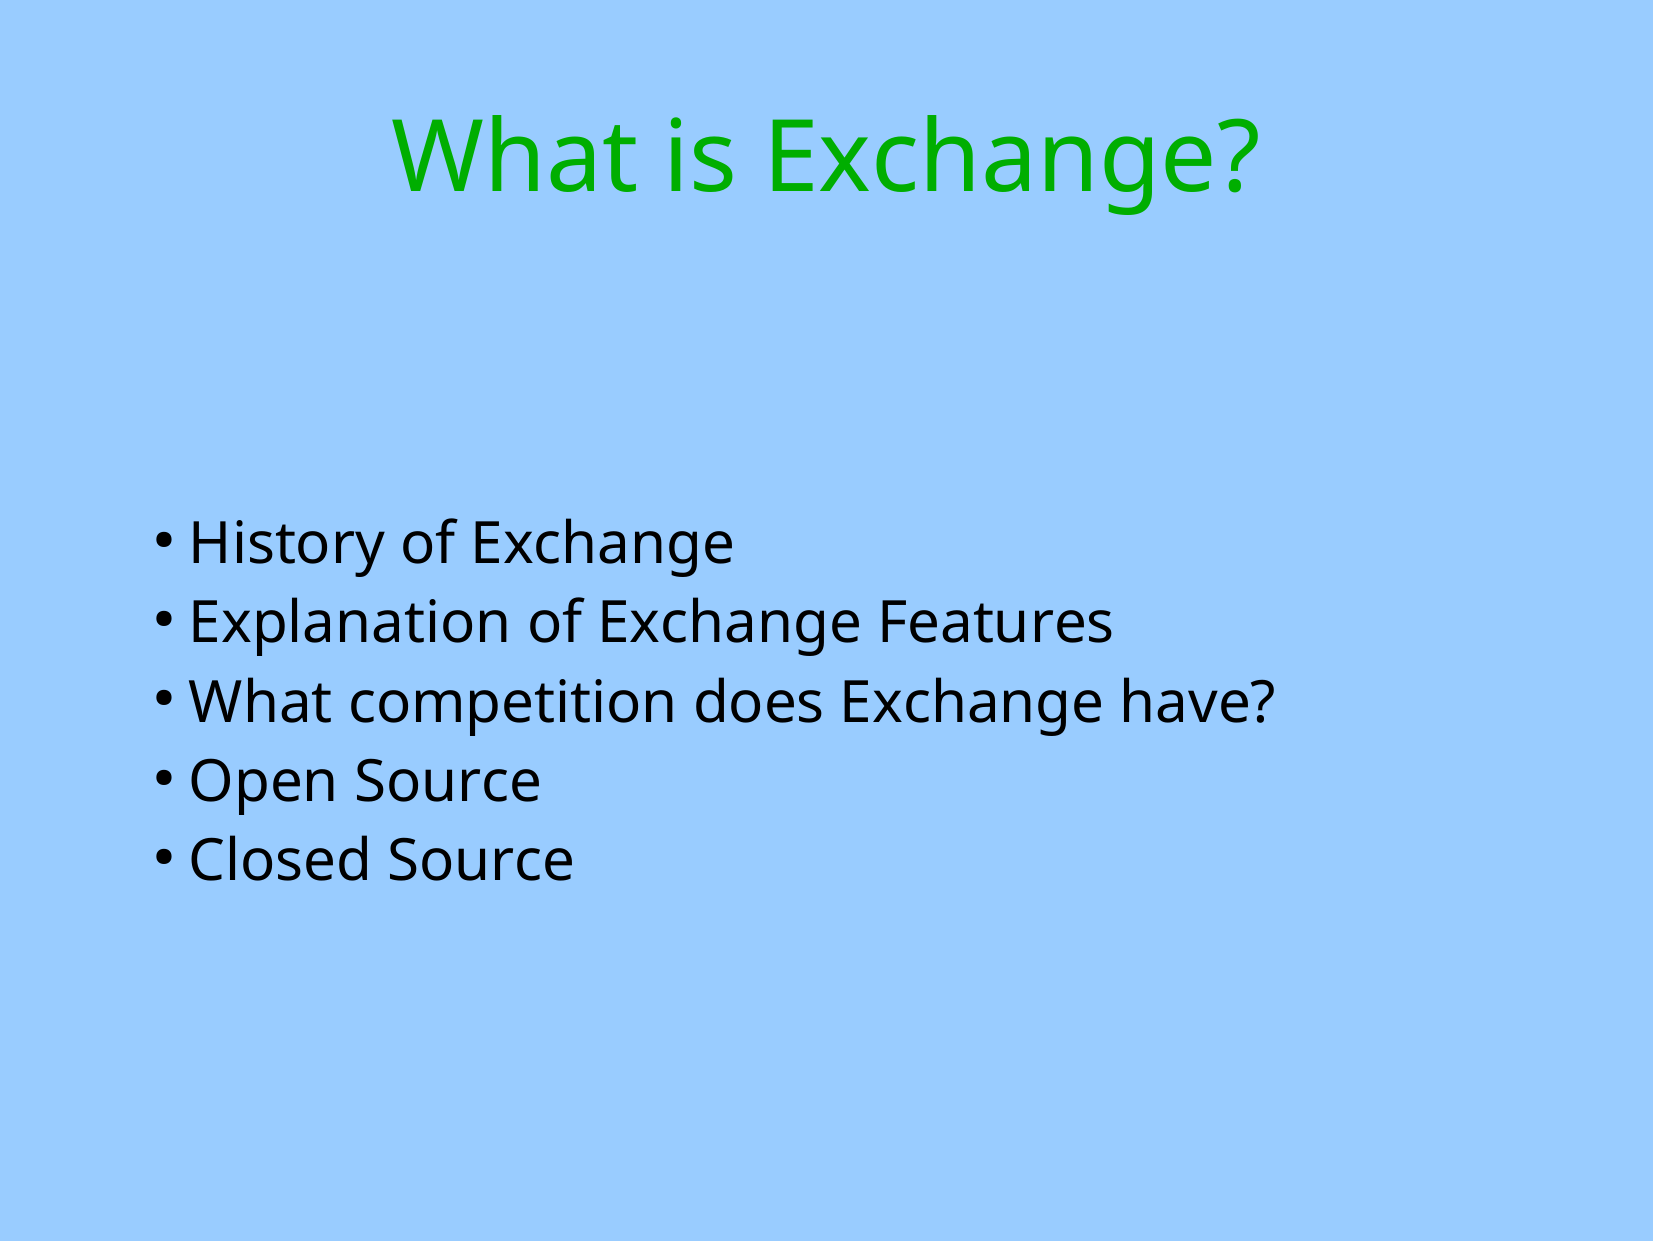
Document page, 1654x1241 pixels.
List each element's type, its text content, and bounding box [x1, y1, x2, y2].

subtitle History of Exchange Explanation of Exchange Features What competition does Exchange have? Open Source Closed Source [82, 290, 1571, 1109]
title What is Exchange? [82, 49, 1571, 257]
